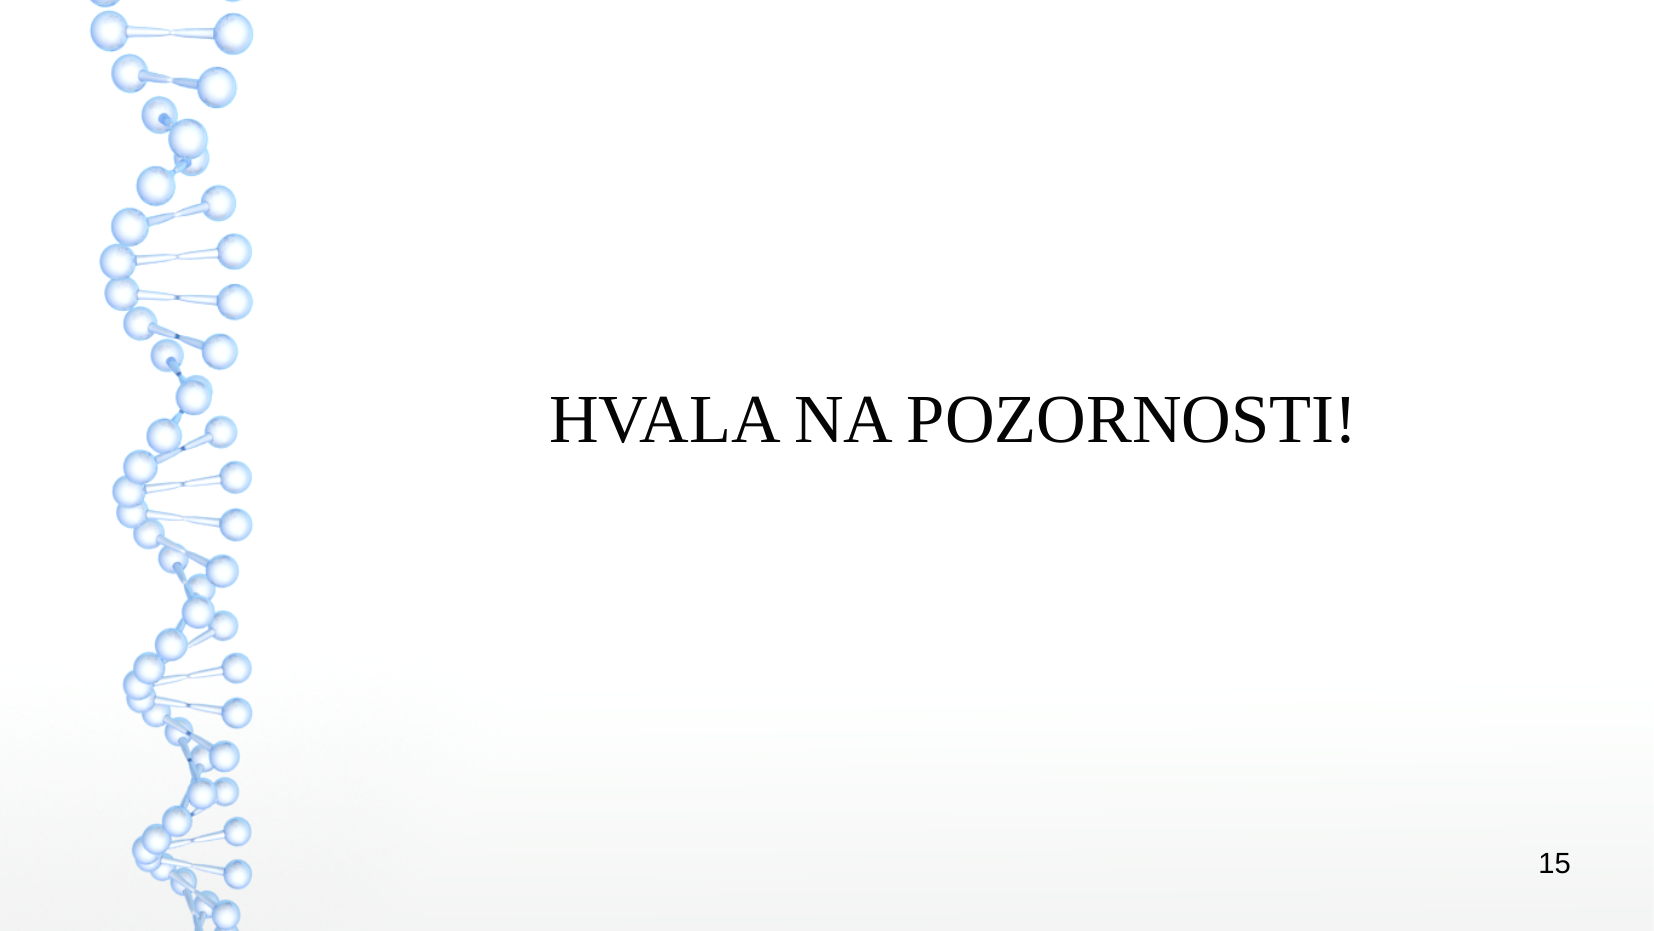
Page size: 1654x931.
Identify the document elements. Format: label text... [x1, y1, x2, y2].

title HVALA NA POZORNOSTI! [289, 342, 1619, 497]
picture [0, 0, 1654, 931]
